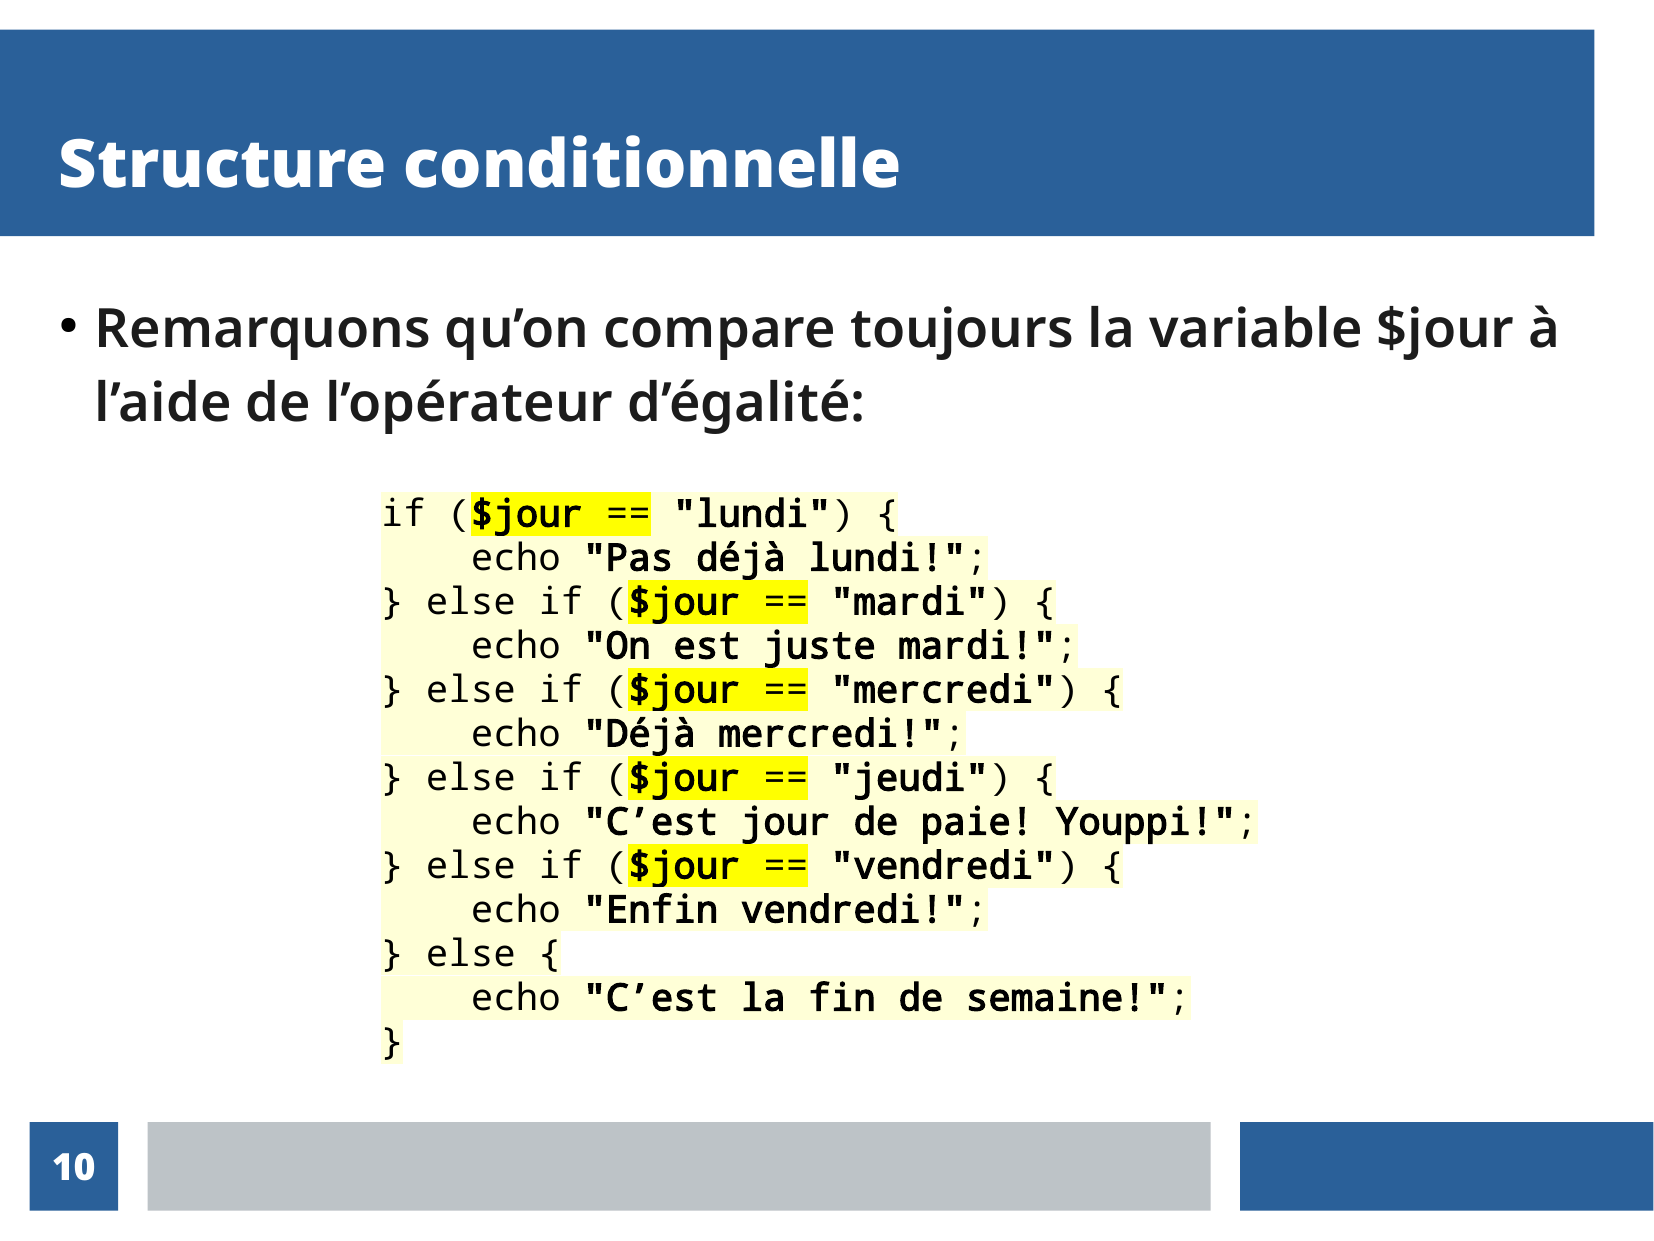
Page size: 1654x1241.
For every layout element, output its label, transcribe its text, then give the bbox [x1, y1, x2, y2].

list Remarquons qu’on compare toujours la variable $jour à l’aide de l’opérateur d’égalité: [59, 289, 1565, 449]
title Structure conditionnelle [59, 59, 1595, 207]
text_box if ($jour == "lundi") { echo "Pas déjà lundi!"; } else if ($jour == "mardi") { echo "On est juste mardi!"; } else if ($jour == "mercredi") { echo "Déjà mercredi!"; } else if ($jour == "jeudi") { echo "C’est jour de paie! Youppi!"; } else if ($jour == "vendredi") { echo "Enfin vendredi!"; } else { echo "C’est la fin de semaine!"; } [366, 484, 1276, 1072]
